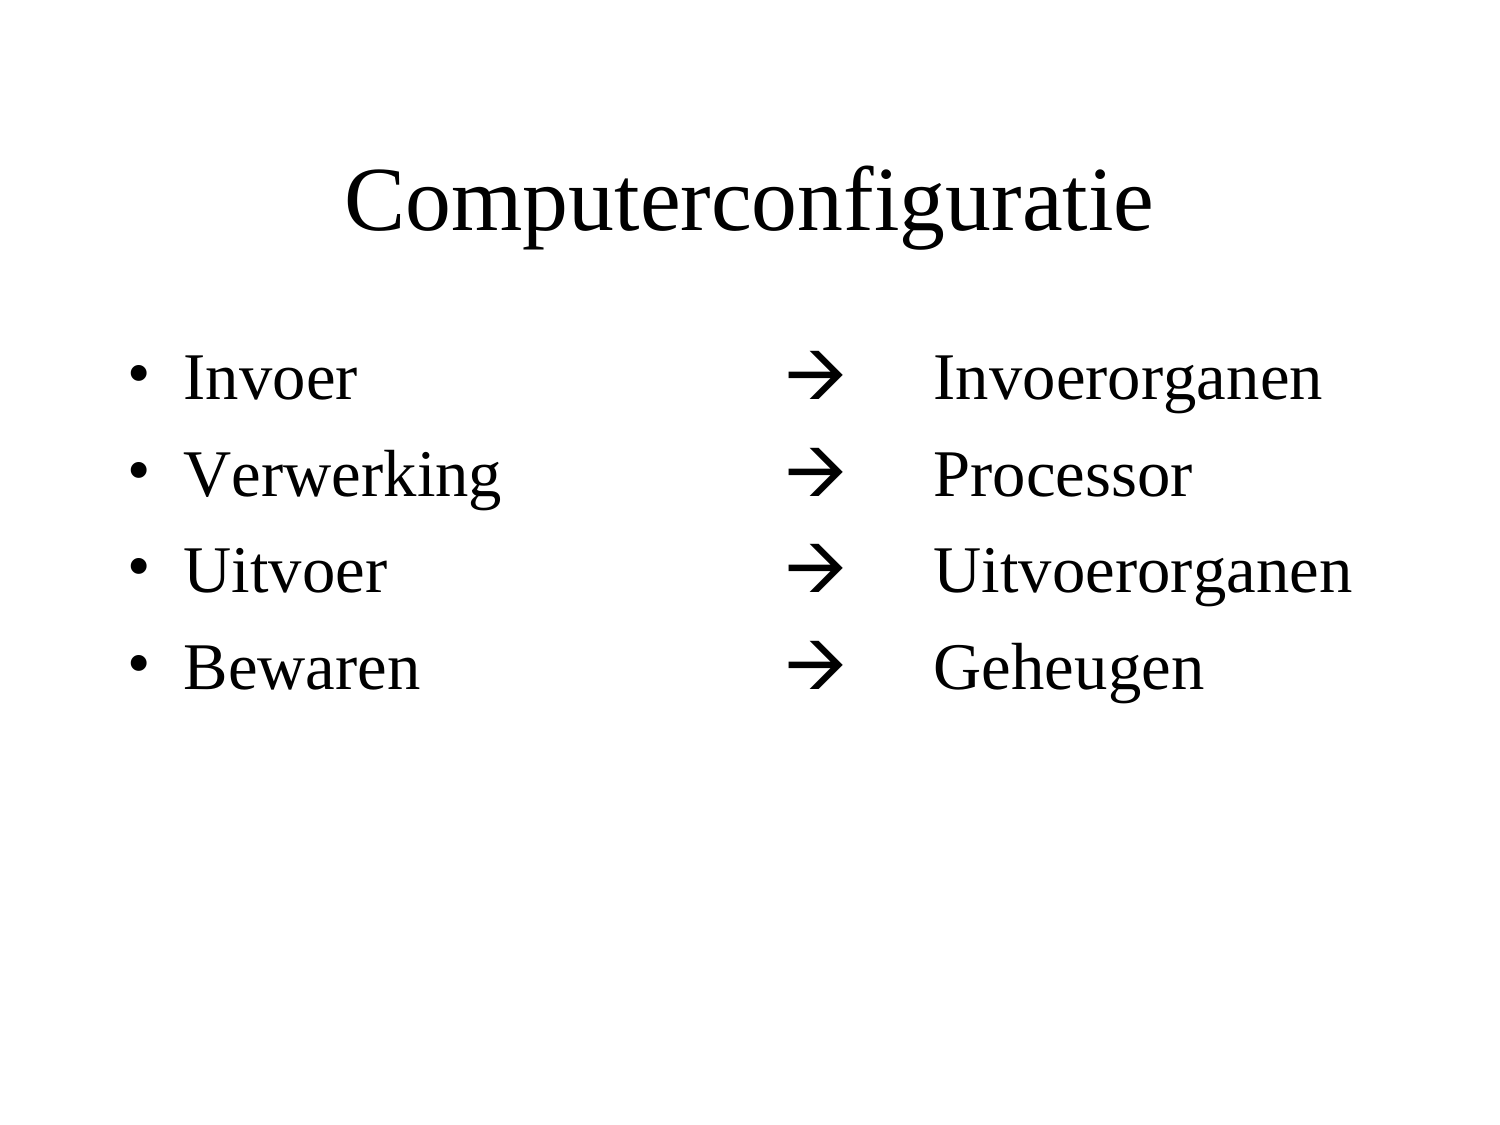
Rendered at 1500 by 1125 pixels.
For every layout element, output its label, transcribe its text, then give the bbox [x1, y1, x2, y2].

list Invoer  Invoerorganen Verwerking  Processor Uitvoer  Uitvoerorganen Bewaren  Geheugen [112, 324, 1388, 1000]
title Computerconfiguratie [112, 99, 1388, 288]
